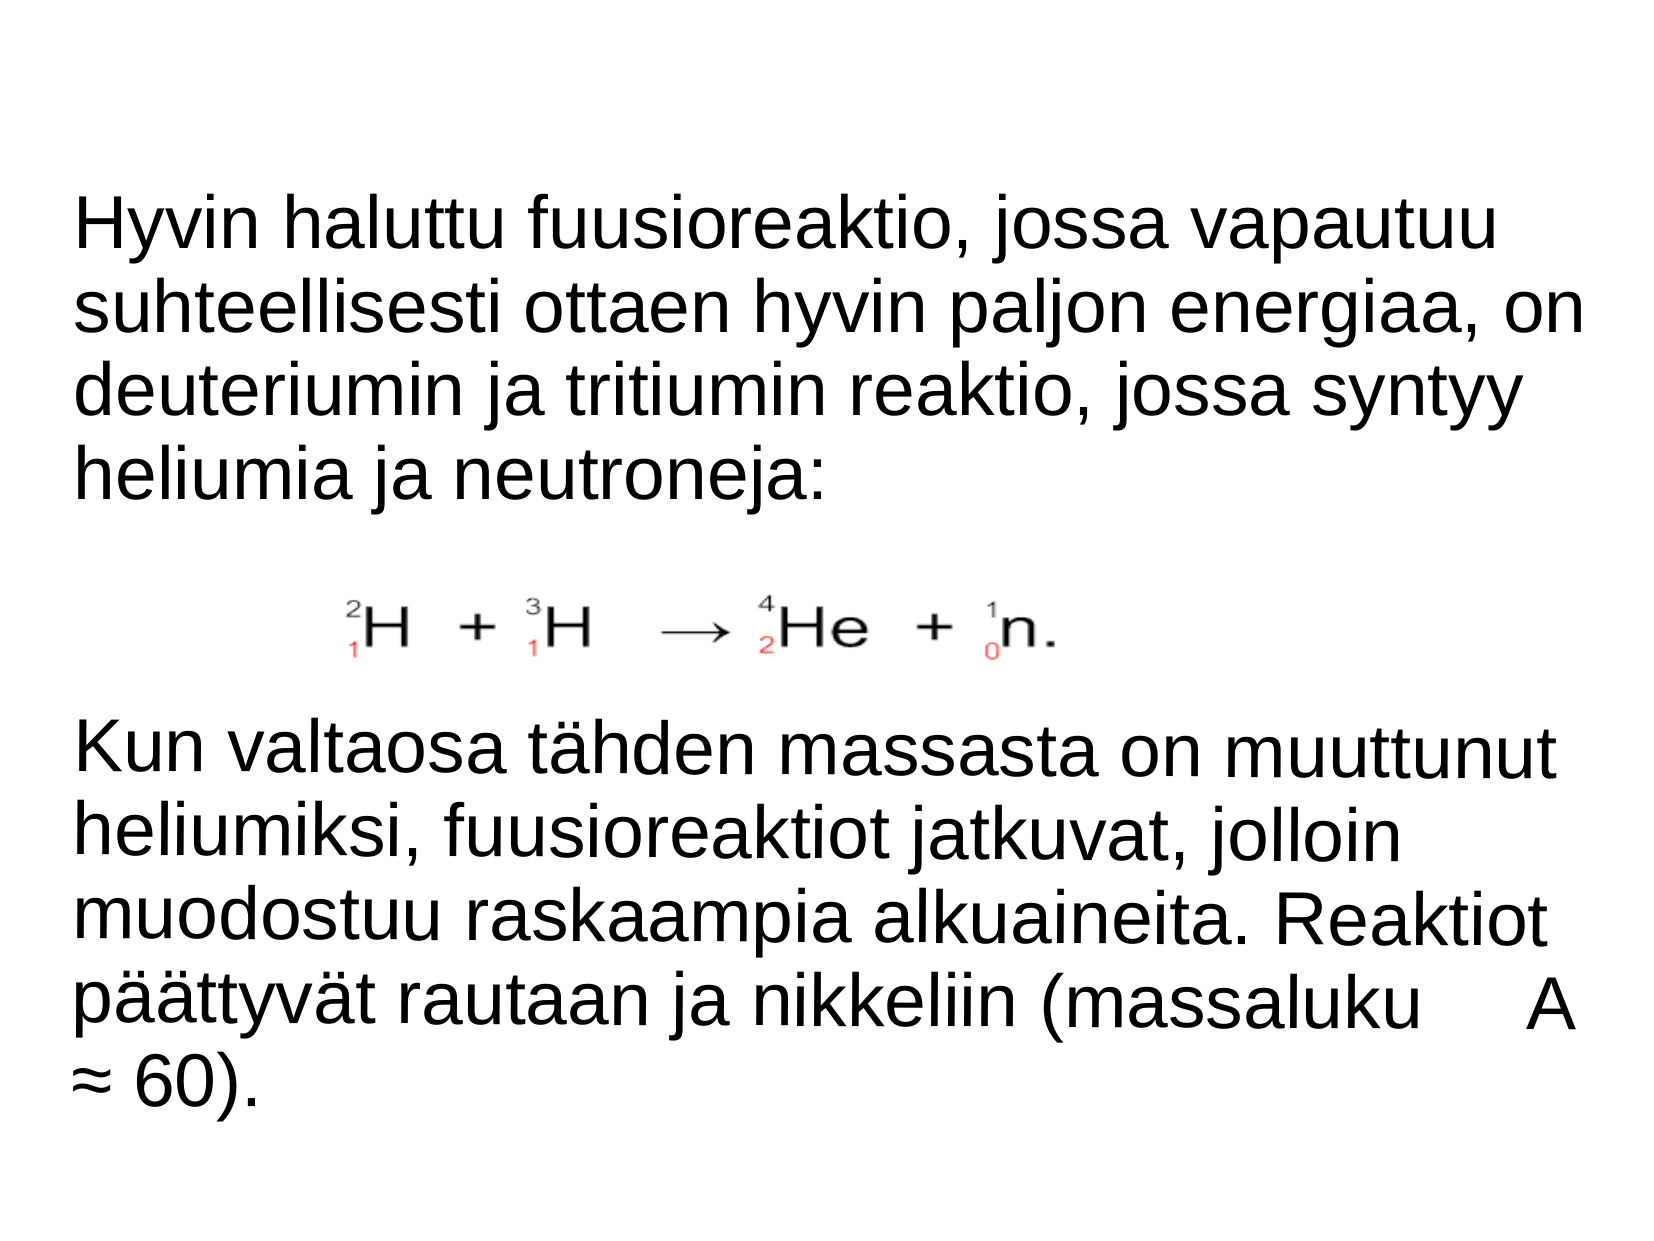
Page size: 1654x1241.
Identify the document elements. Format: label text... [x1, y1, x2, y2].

text_box Kun valtaosa tähden massasta on muuttunut heliumiksi, fuusioreaktiot jatkuvat, jolloin muodostuu raskaampia alkuaineita. Reaktiot päättyvät rautaan ja nikkeliin (massaluku A ≈ 60). [56, 696, 1640, 1198]
picture [283, 555, 1124, 684]
text_box Hyvin haluttu fuusioreaktio, jossa vapautuu suhteellisesti ottaen hyvin paljon energiaa, on deuteriumin ja tritiumin reaktio, jossa syntyy heliumia ja neutroneja: [58, 168, 1603, 520]
